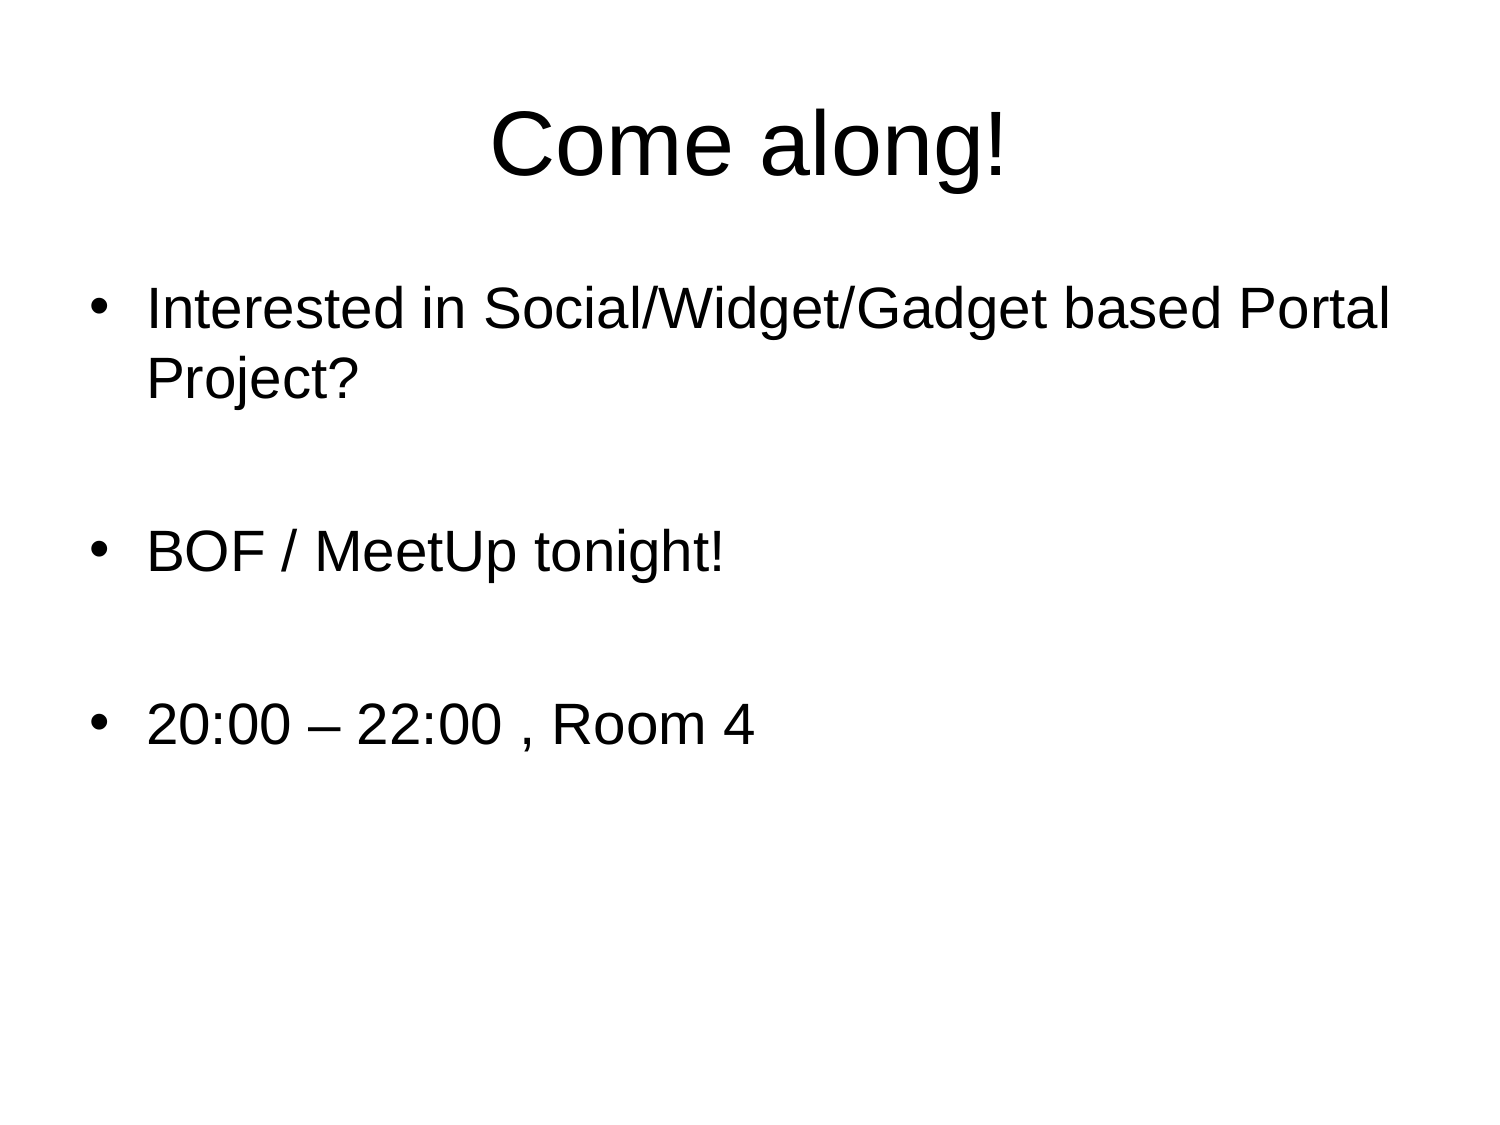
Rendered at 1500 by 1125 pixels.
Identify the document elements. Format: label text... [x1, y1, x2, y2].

list Interested in Social/Widget/Gadget based Portal Project? BOF / MeetUp tonight! 20:00 – 22:00 , Room 4 [75, 262, 1426, 1006]
title Come along! [75, 44, 1426, 233]
